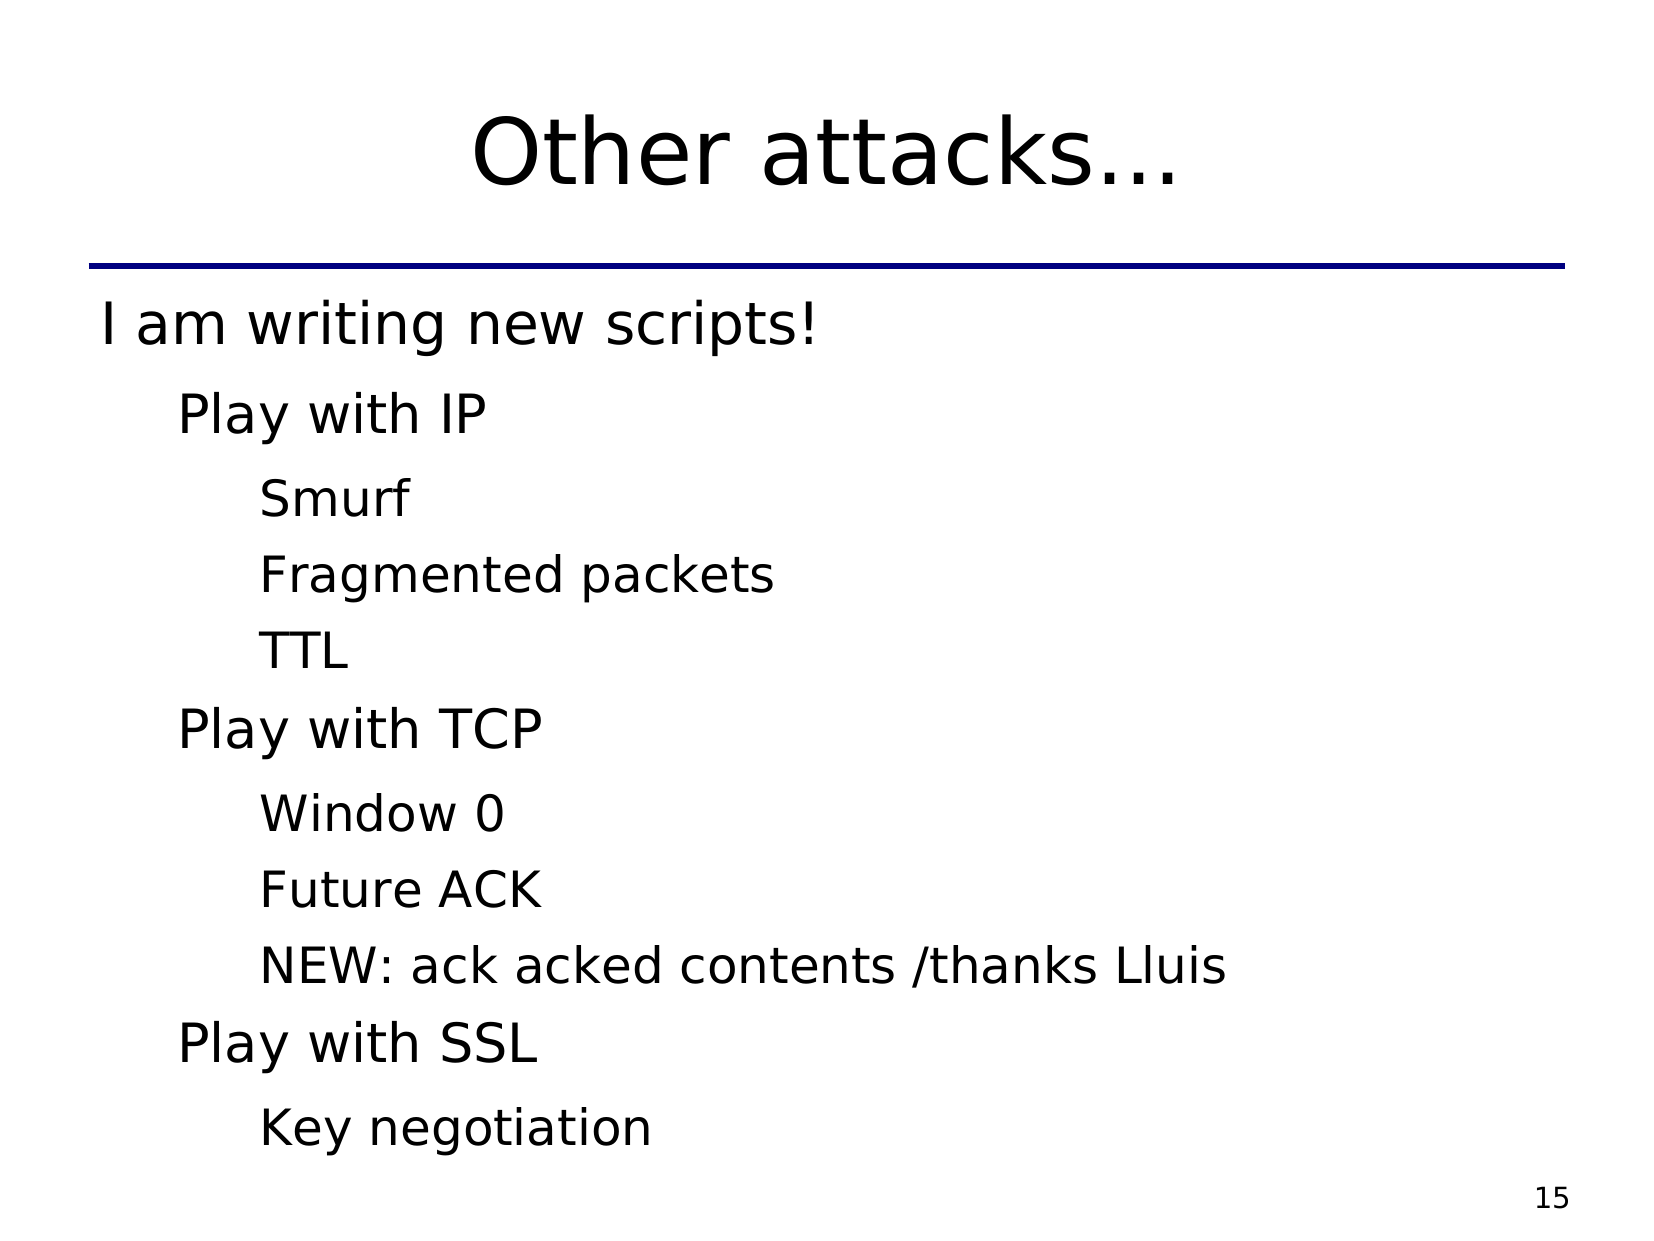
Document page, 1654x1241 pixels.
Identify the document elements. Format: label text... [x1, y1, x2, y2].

title Other attacks... [82, 56, 1571, 250]
list I am writing new scripts! Play with IP Smurf Fragmented packets TTL Play with TCP Window 0 Future ACK NEW: ack acked contents /thanks Lluis Play with SSL Key negotiation [82, 290, 1571, 1158]
